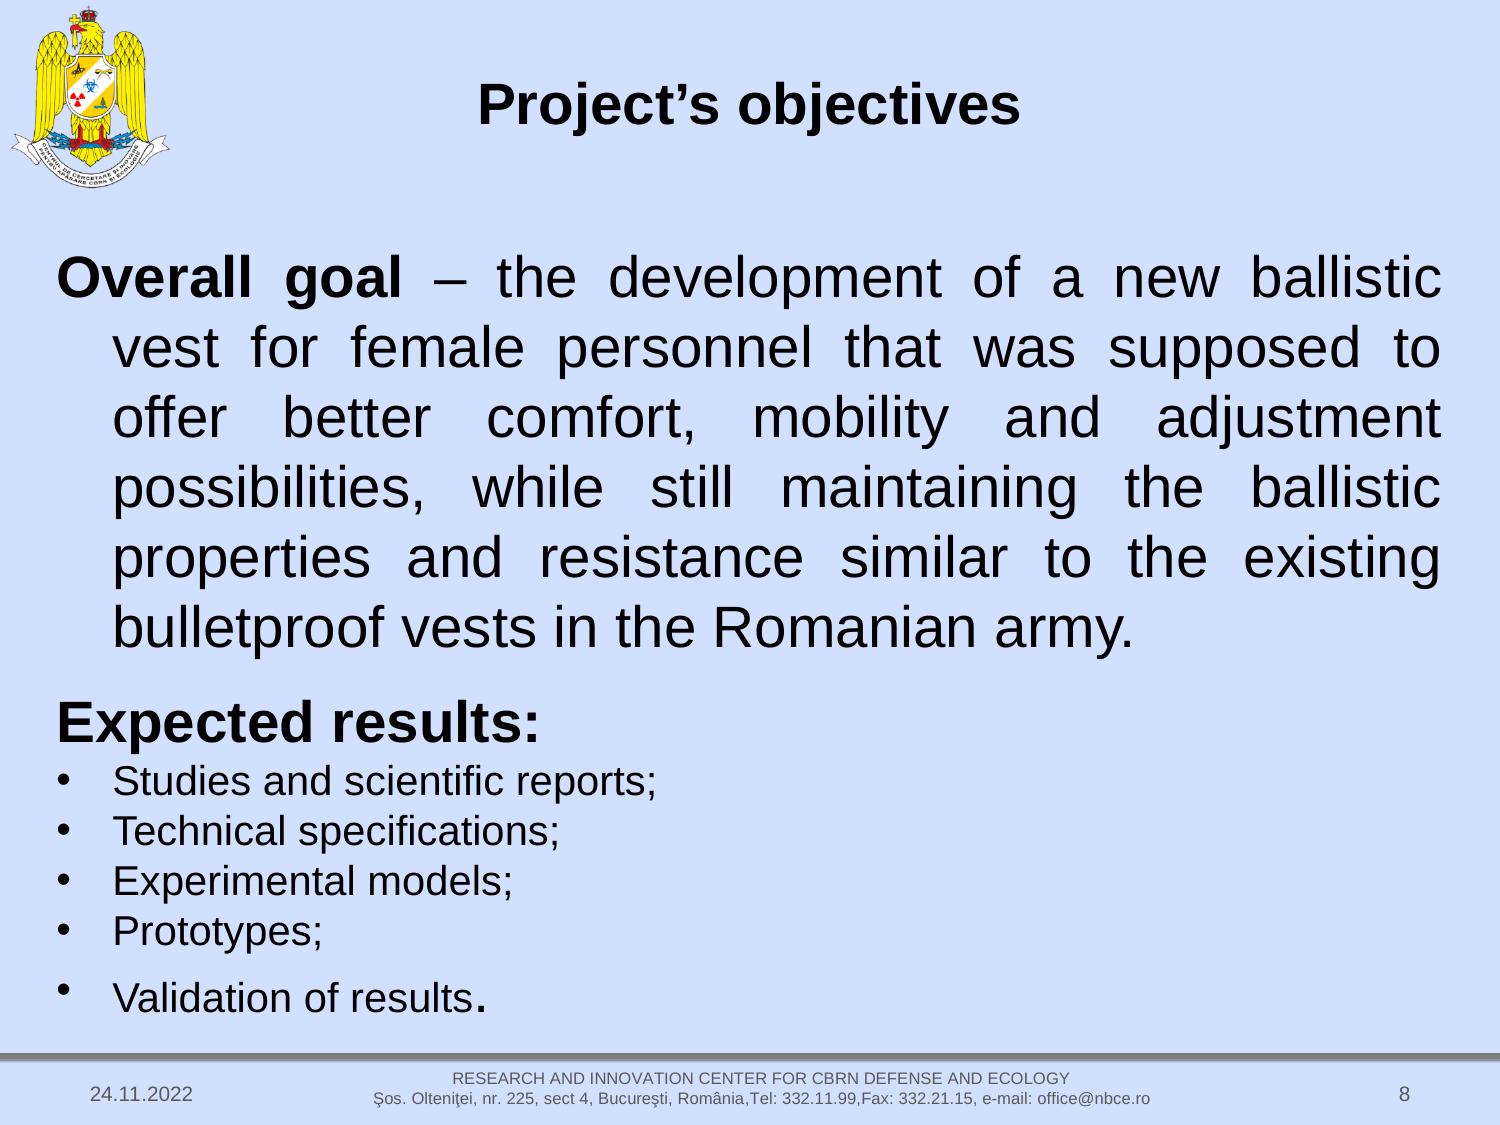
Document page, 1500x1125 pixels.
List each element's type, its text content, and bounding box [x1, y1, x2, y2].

text_box RESEARCH AND INNOVATION CENTER FOR CBRN DEFENSE AND ECOLOGY Şos. Olteniţei, nr. 225, sect 4, Bucureşti, România,Tel: 332.11.99,Fax: 332.21.15, e-mail: office@nbce.ro [289, 1057, 1235, 1118]
picture [0, 1063, 1500, 1125]
picture [0, 0, 1500, 1053]
title Project’s objectives [183, 7, 1317, 195]
text_box <number> [1246, 1062, 1426, 1123]
text_box 24.11.2022 [75, 1062, 266, 1123]
list Overall goal – the development of a new ballistic vest for female personnel that was supposed to offer better comfort, mobility and adjustment possibilities, while still maintaining the ballistic properties and resistance similar to the existing bulletproof vests in the Romanian army. Expected results: Studies and scientific reports; Technical specifications; Experimental models; Prototypes; Validation of results. [41, 231, 1459, 1047]
